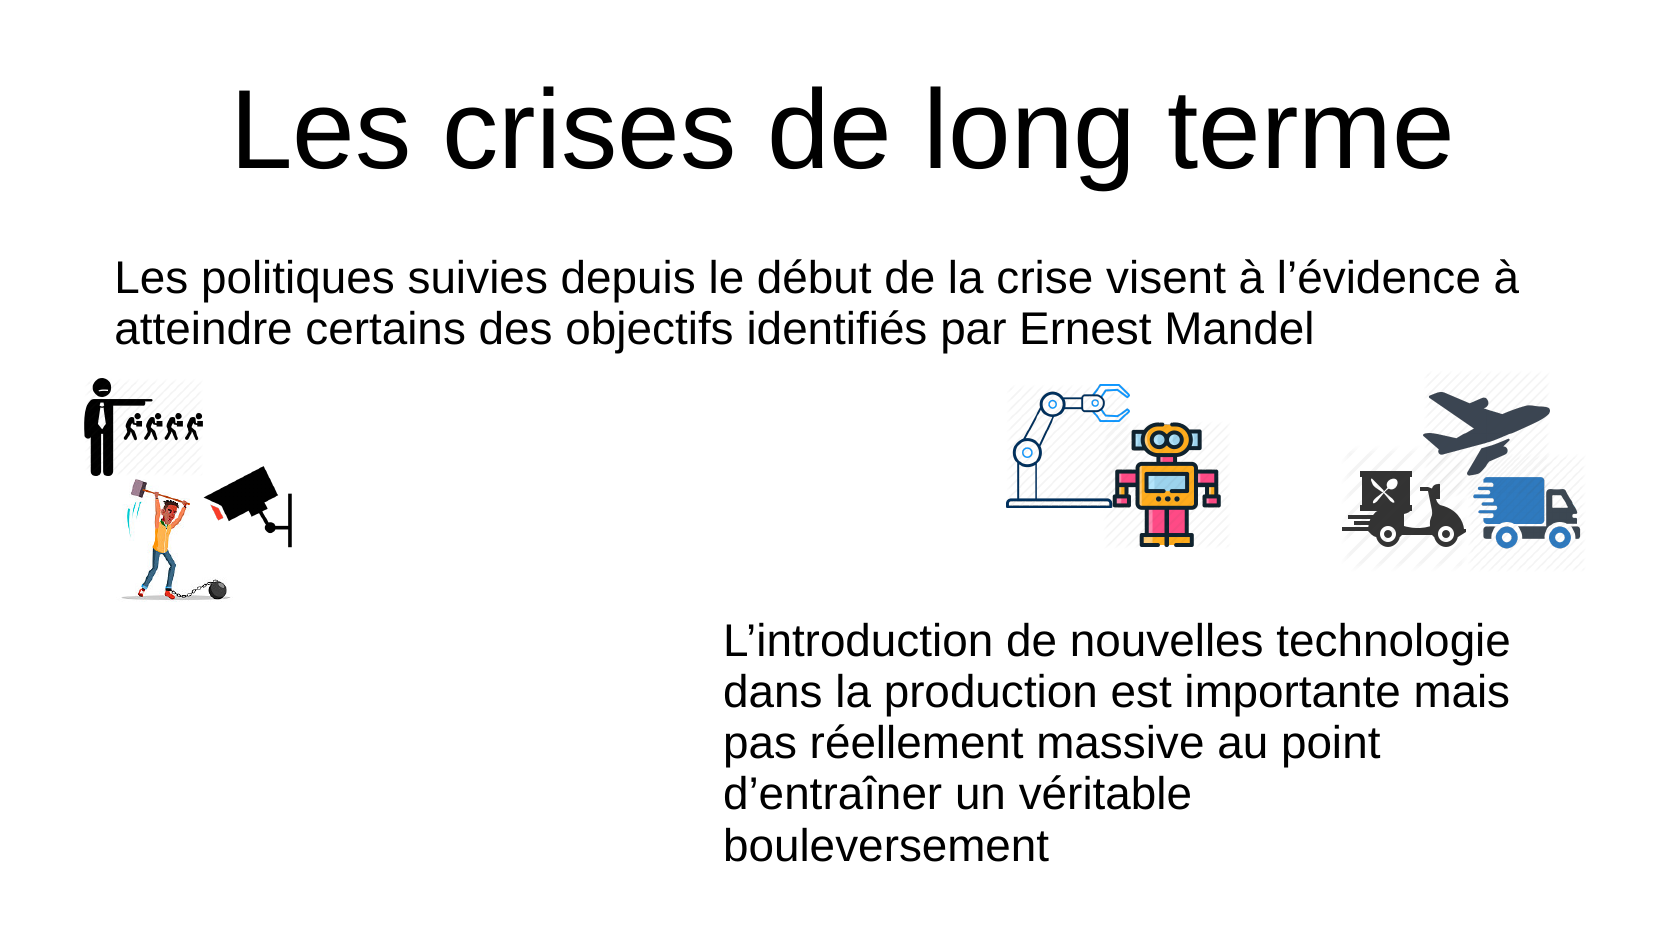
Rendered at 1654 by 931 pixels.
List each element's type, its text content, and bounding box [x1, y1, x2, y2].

text_box Les politiques suivies depuis le début de la crise visent à l’évidence à atteindre certains des objectifs identifiés par Ernest Mandel [99, 244, 1654, 375]
title Les crises de long terme [98, 51, 1587, 207]
picture [84, 378, 294, 603]
picture [1340, 370, 1586, 572]
text_box L’introduction de nouvelles technologie dans la production est importante mais pas réellement massive au point d’entraîner un véritable bouleversement [708, 607, 1535, 894]
picture [1006, 384, 1231, 549]
